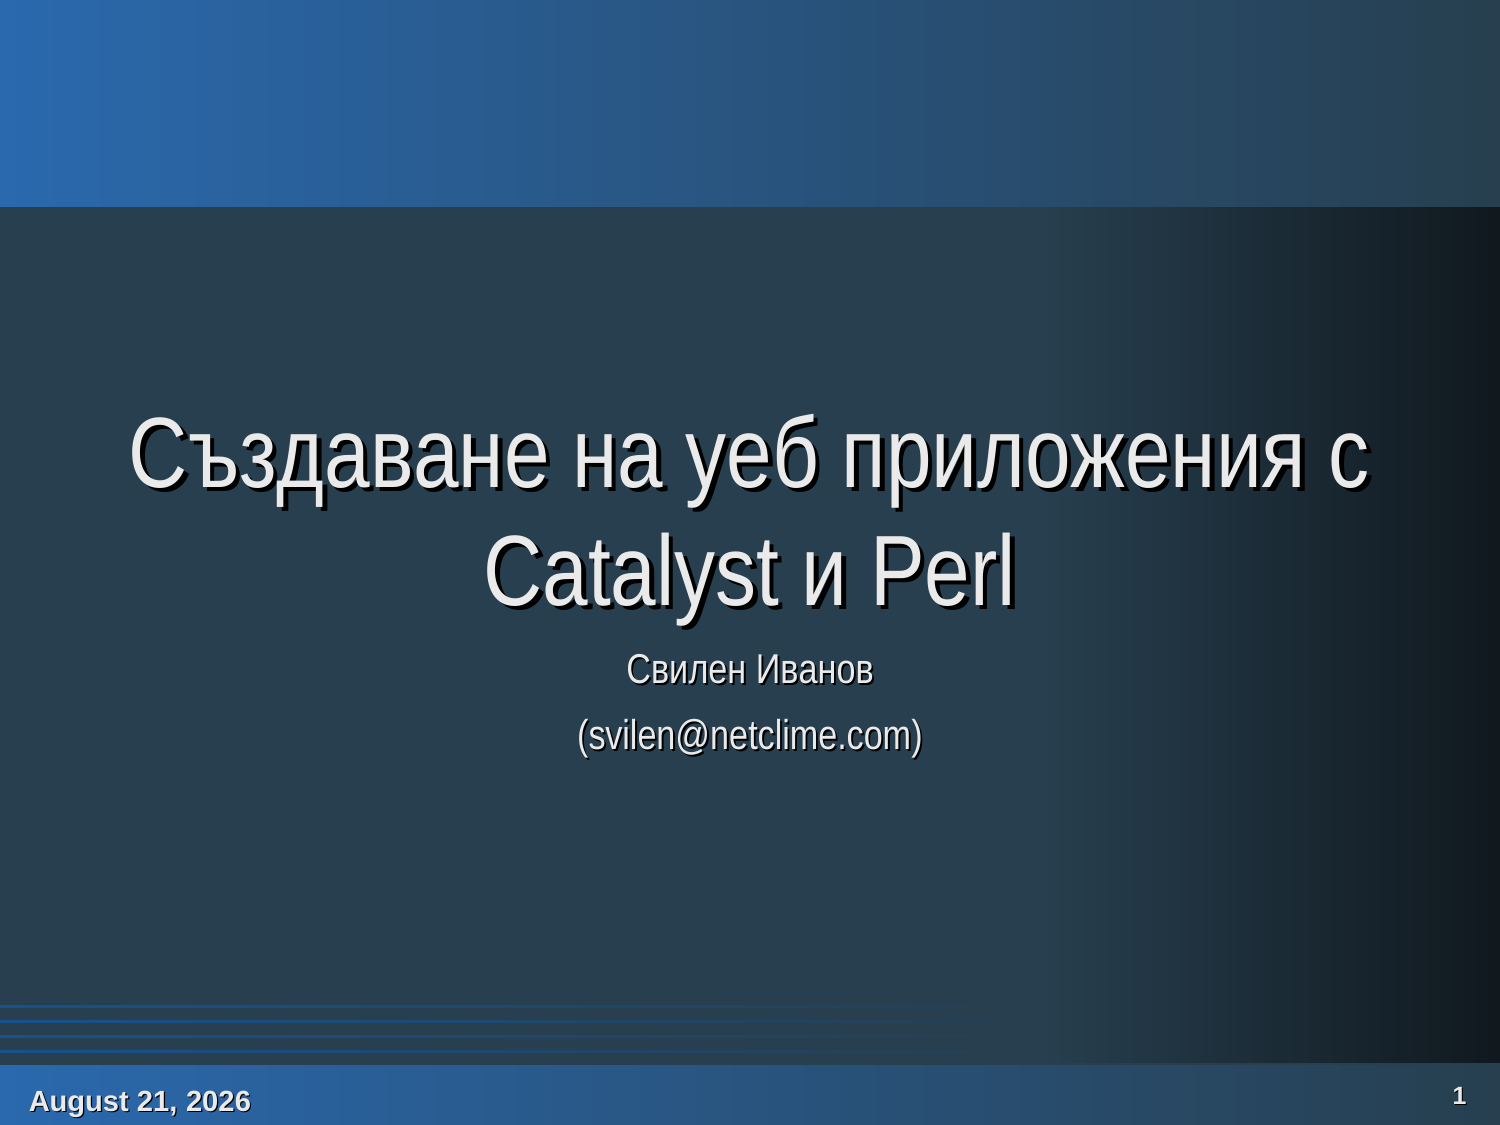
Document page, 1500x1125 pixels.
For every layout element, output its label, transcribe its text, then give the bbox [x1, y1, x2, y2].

subtitle Създаване на уеб приложения с Catalyst и Perl Свилен Иванов (svilen@netclime.com) [31, 232, 1469, 1065]
